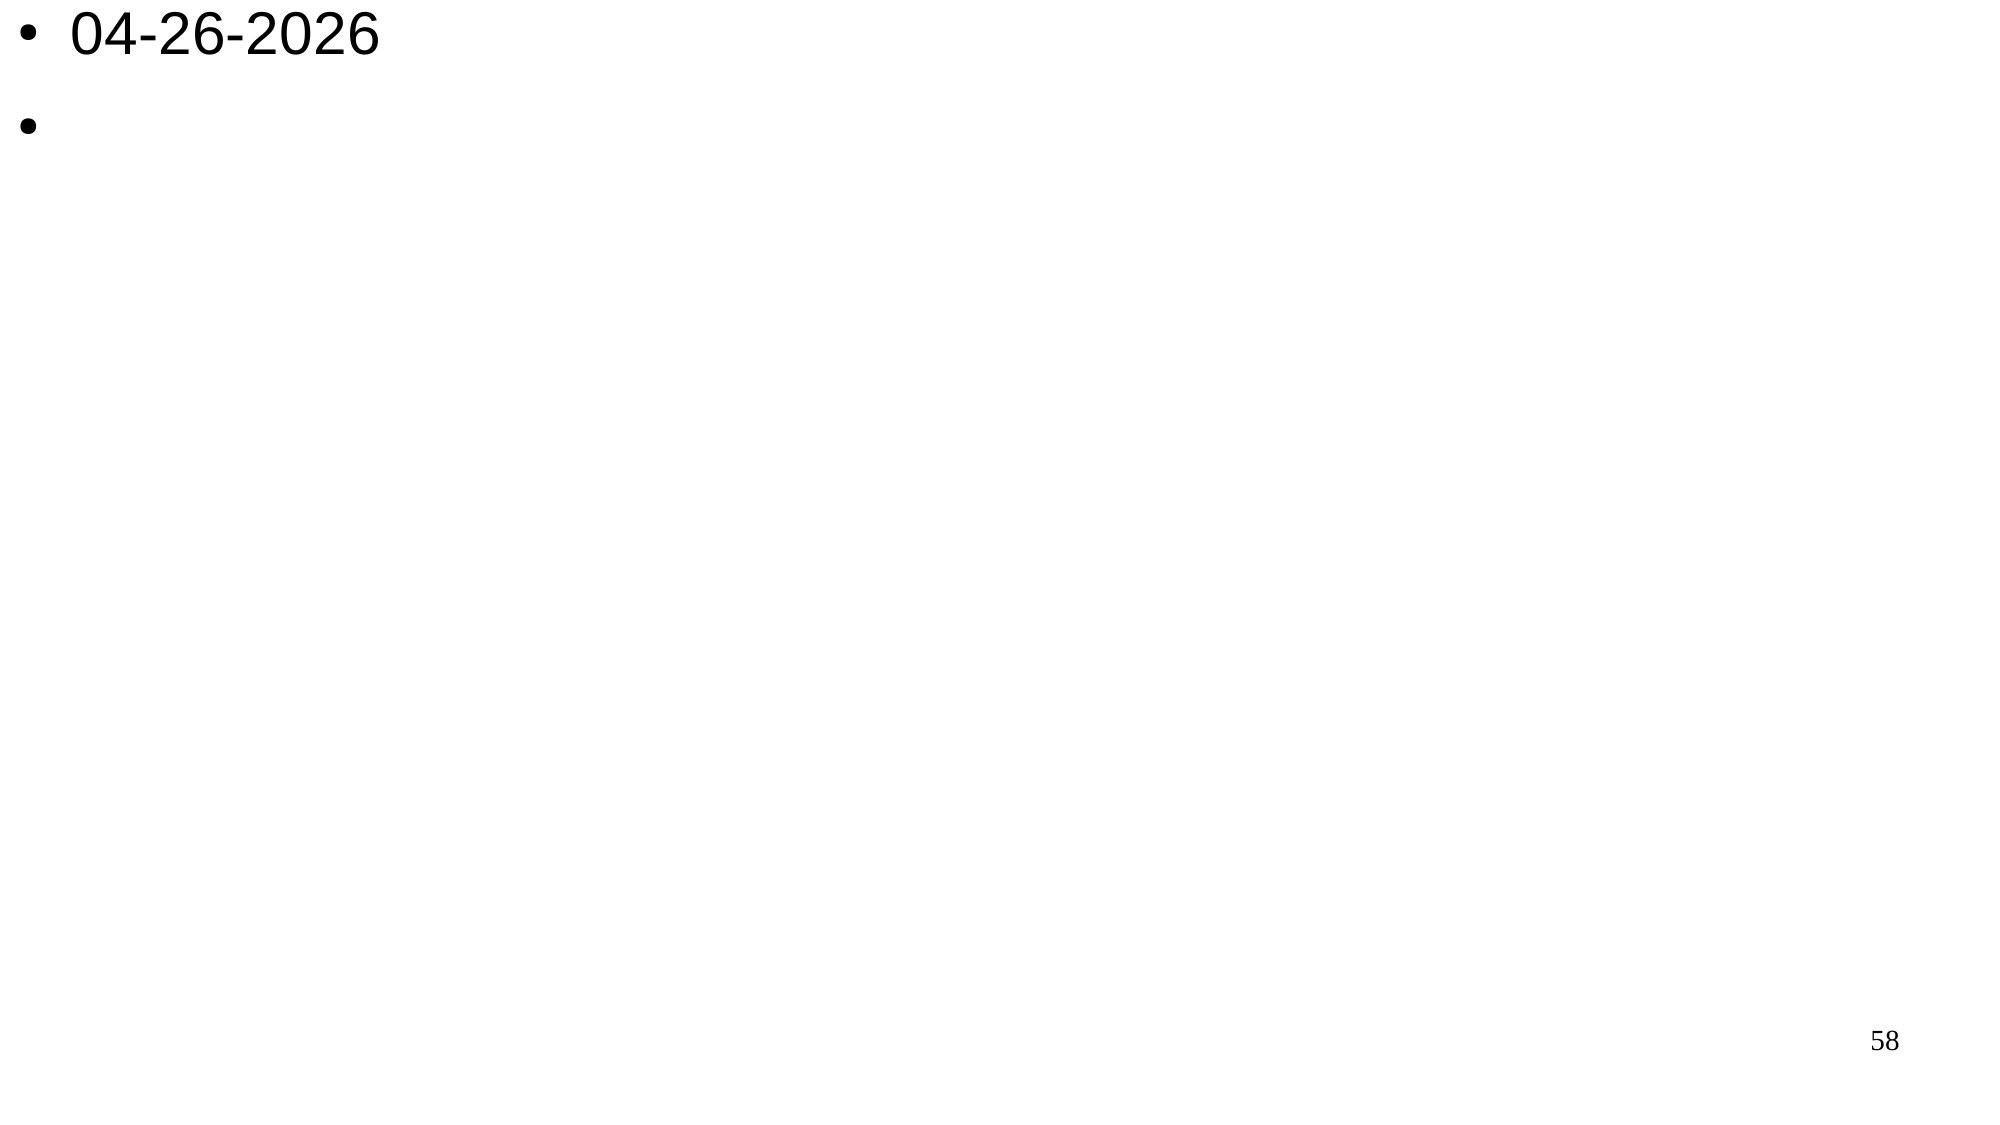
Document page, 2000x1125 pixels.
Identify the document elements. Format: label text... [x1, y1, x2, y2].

list 04-26-2026 [0, 0, 1996, 1123]
